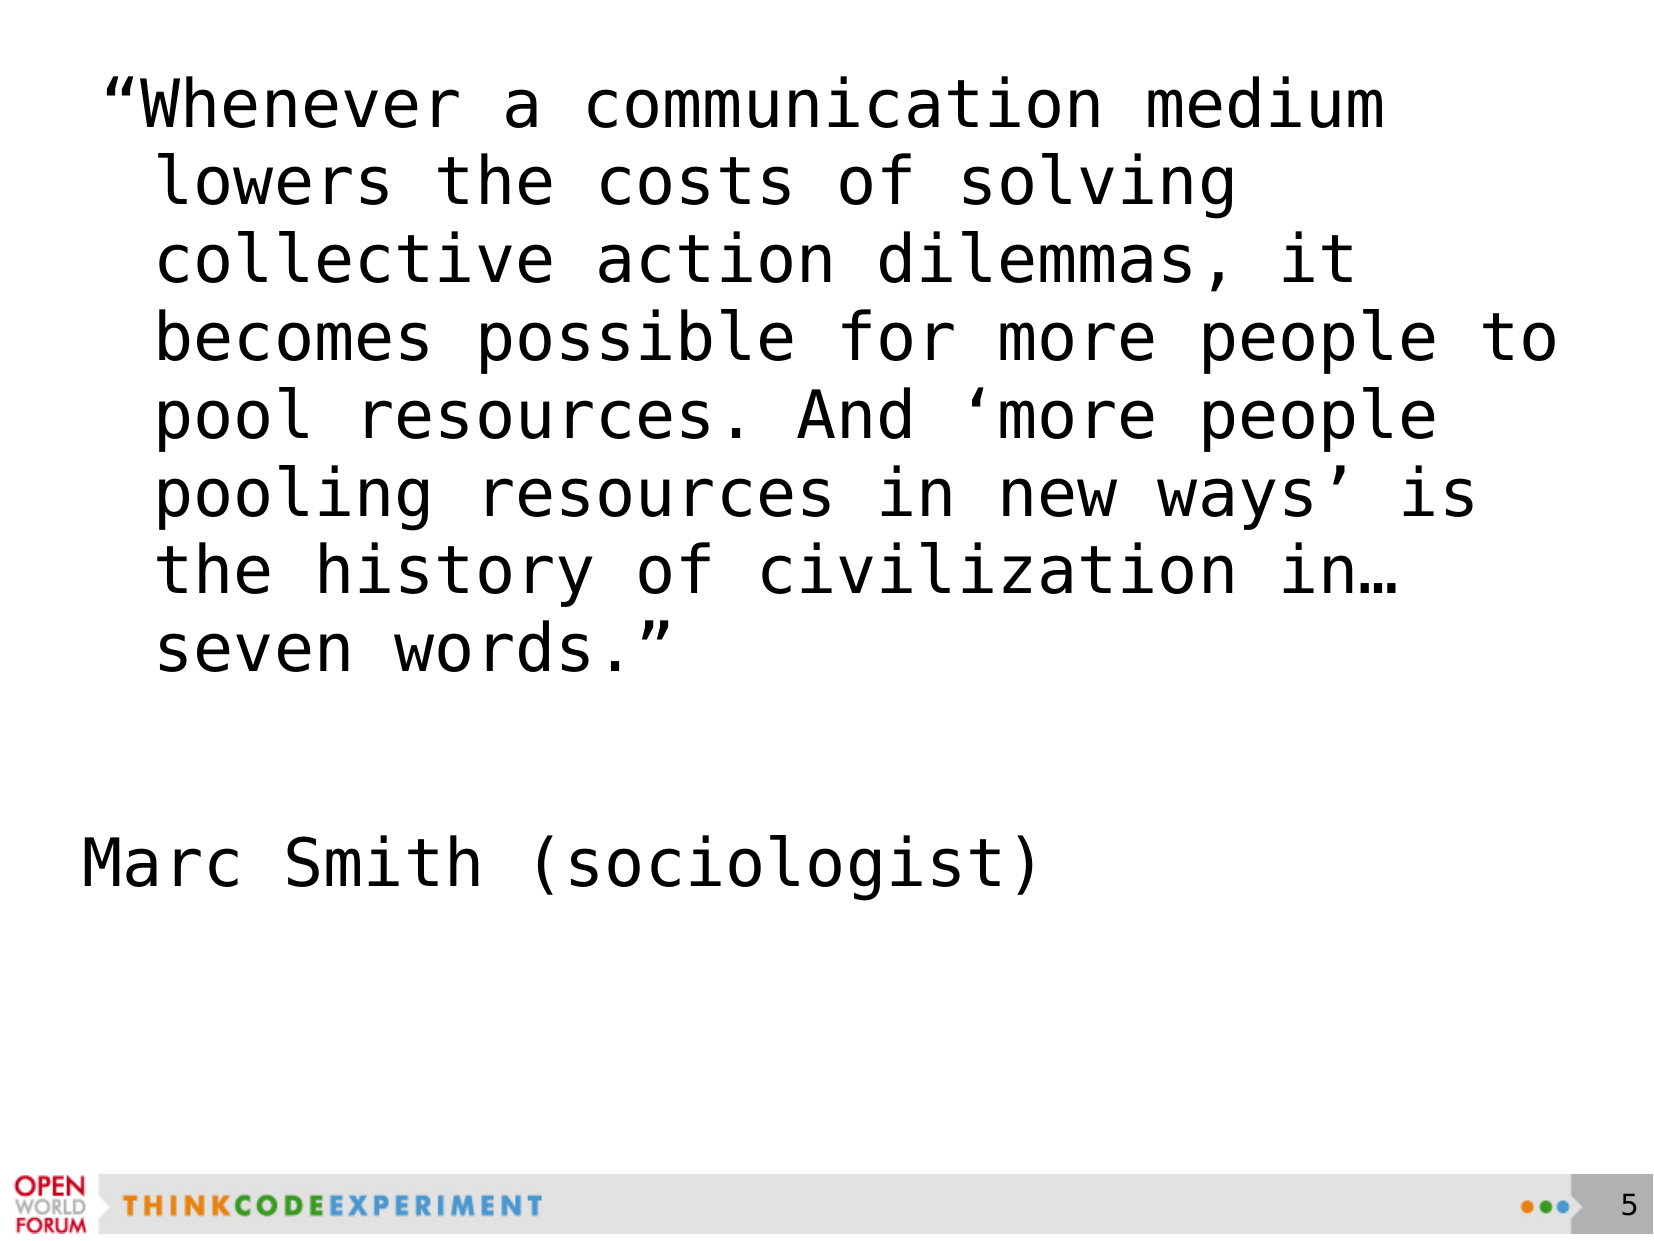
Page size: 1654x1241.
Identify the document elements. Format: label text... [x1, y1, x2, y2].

list “Whenever a communication medium lowers the costs of solving collective action dilemmas, it becomes possible for more people to pool resources. And ‘more people pooling resources in new ways’ is the history of civilization in…seven words.” Marc Smith (sociologist) [82, 65, 1571, 1062]
picture [0, 1174, 1654, 1234]
